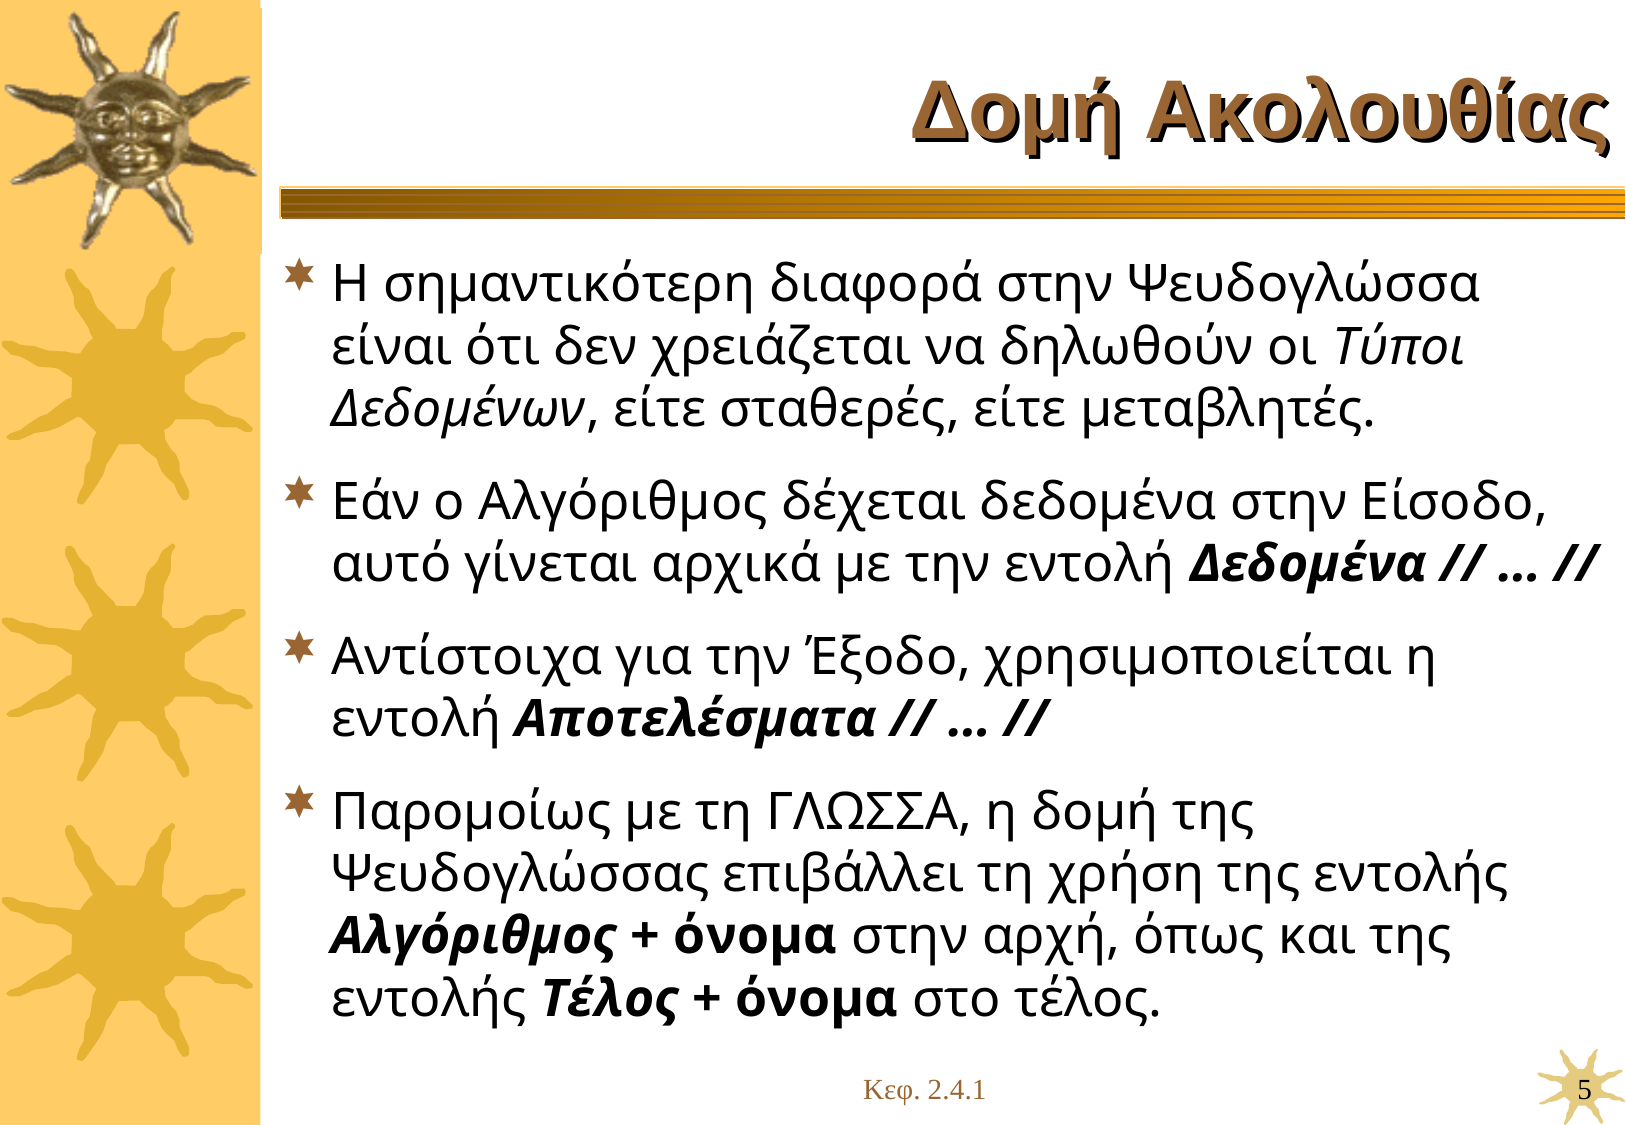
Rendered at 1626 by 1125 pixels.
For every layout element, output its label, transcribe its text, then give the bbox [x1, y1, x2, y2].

text_box Δομή Ακολουθίας [0, 0, 1625, 164]
picture [1, 164, 262, 254]
text_box Η σημαντικότερη διαφορά στην Ψευδογλώσσα είναι ότι δεν χρειάζεται να δηλωθούν οι Τύποι Δεδομένων, είτε σταθερές, είτε μεταβλητές. Εάν ο Αλγόριθμος δέχεται δεδομένα στην Είσοδο, αυτό γίνεται αρχικά με την εντολή Δεδομένα // … // Αντίστοιχα για την Έξοδο, χρησιμοποιείται η εντολή Αποτελέσματα // … // Παρομοίως με τη ΓΛΩΣΣΑ, η δομή της Ψευδογλώσσας επιβάλλει τη χρήση της εντολής Αλγόριθμος + όνομα στην αρχή, όπως και της εντολής Τέλος + όνομα στο τέλος. [262, 242, 1626, 1062]
